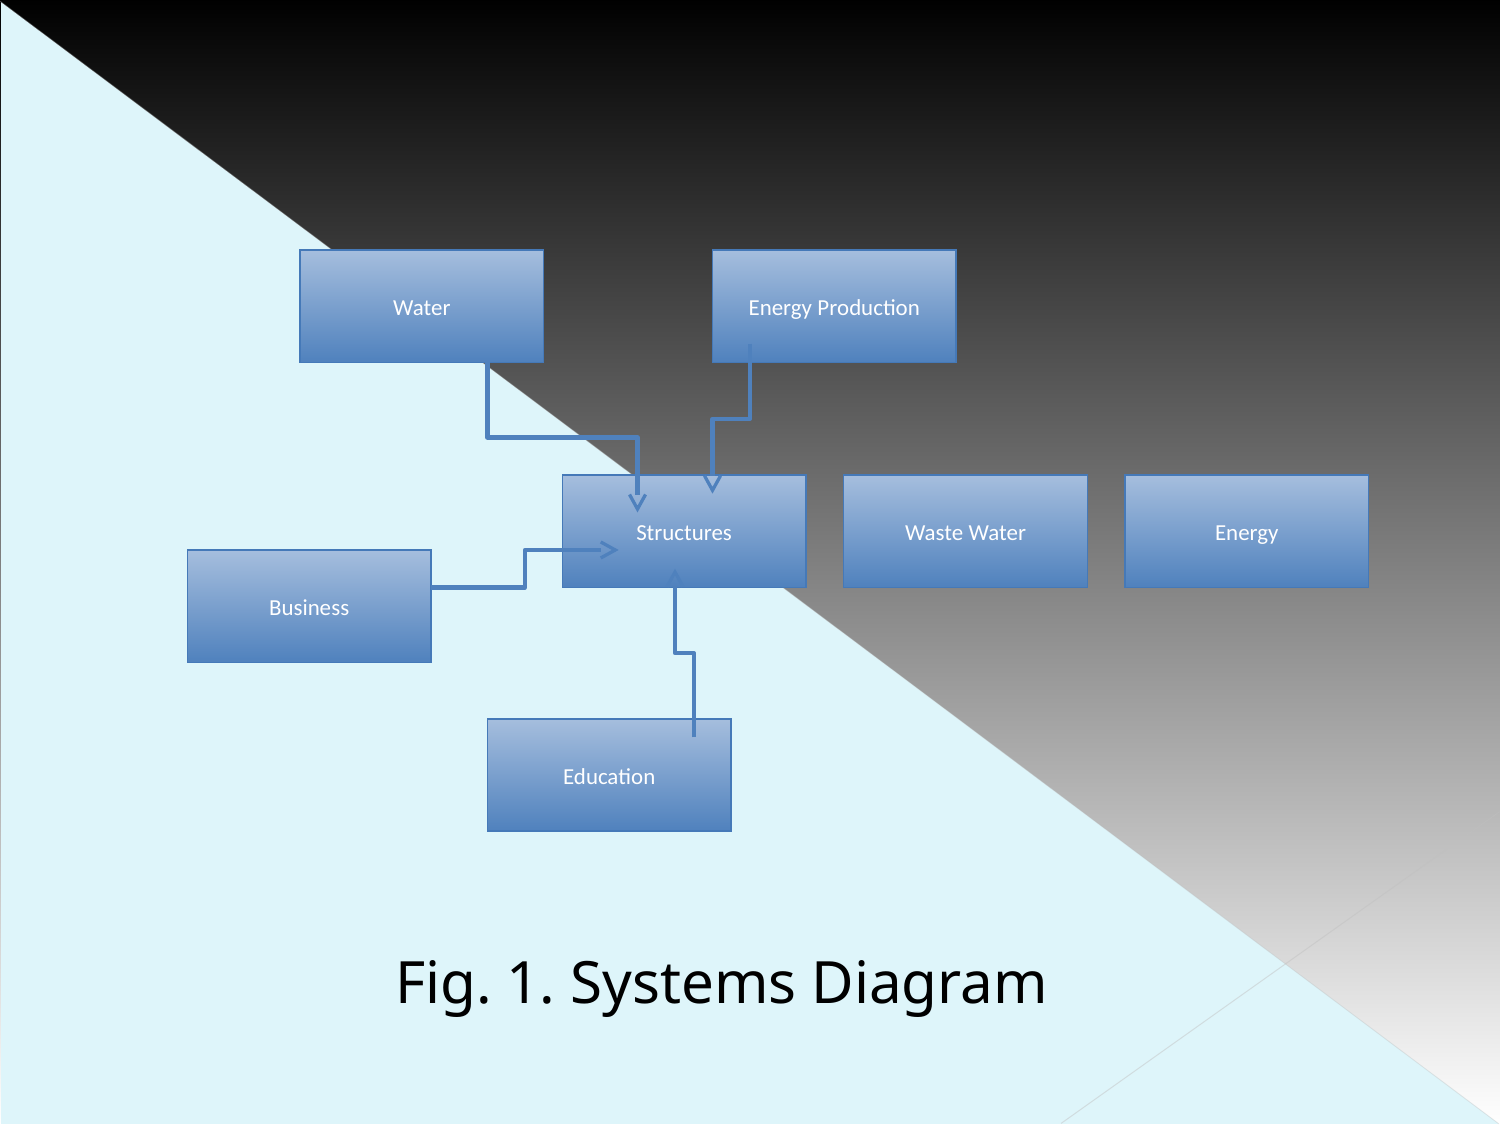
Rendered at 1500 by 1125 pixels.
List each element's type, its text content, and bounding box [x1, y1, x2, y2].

text_box Business [187, 549, 432, 663]
text_box Water [299, 249, 544, 363]
text_box Fig. 1. Systems Diagram [380, 937, 1064, 1023]
text_box Waste Water [843, 474, 1088, 588]
text_box Education [487, 718, 732, 832]
text_box Energy [1124, 474, 1369, 588]
text_box Energy Production [712, 249, 957, 363]
text_box Structures [562, 474, 807, 588]
